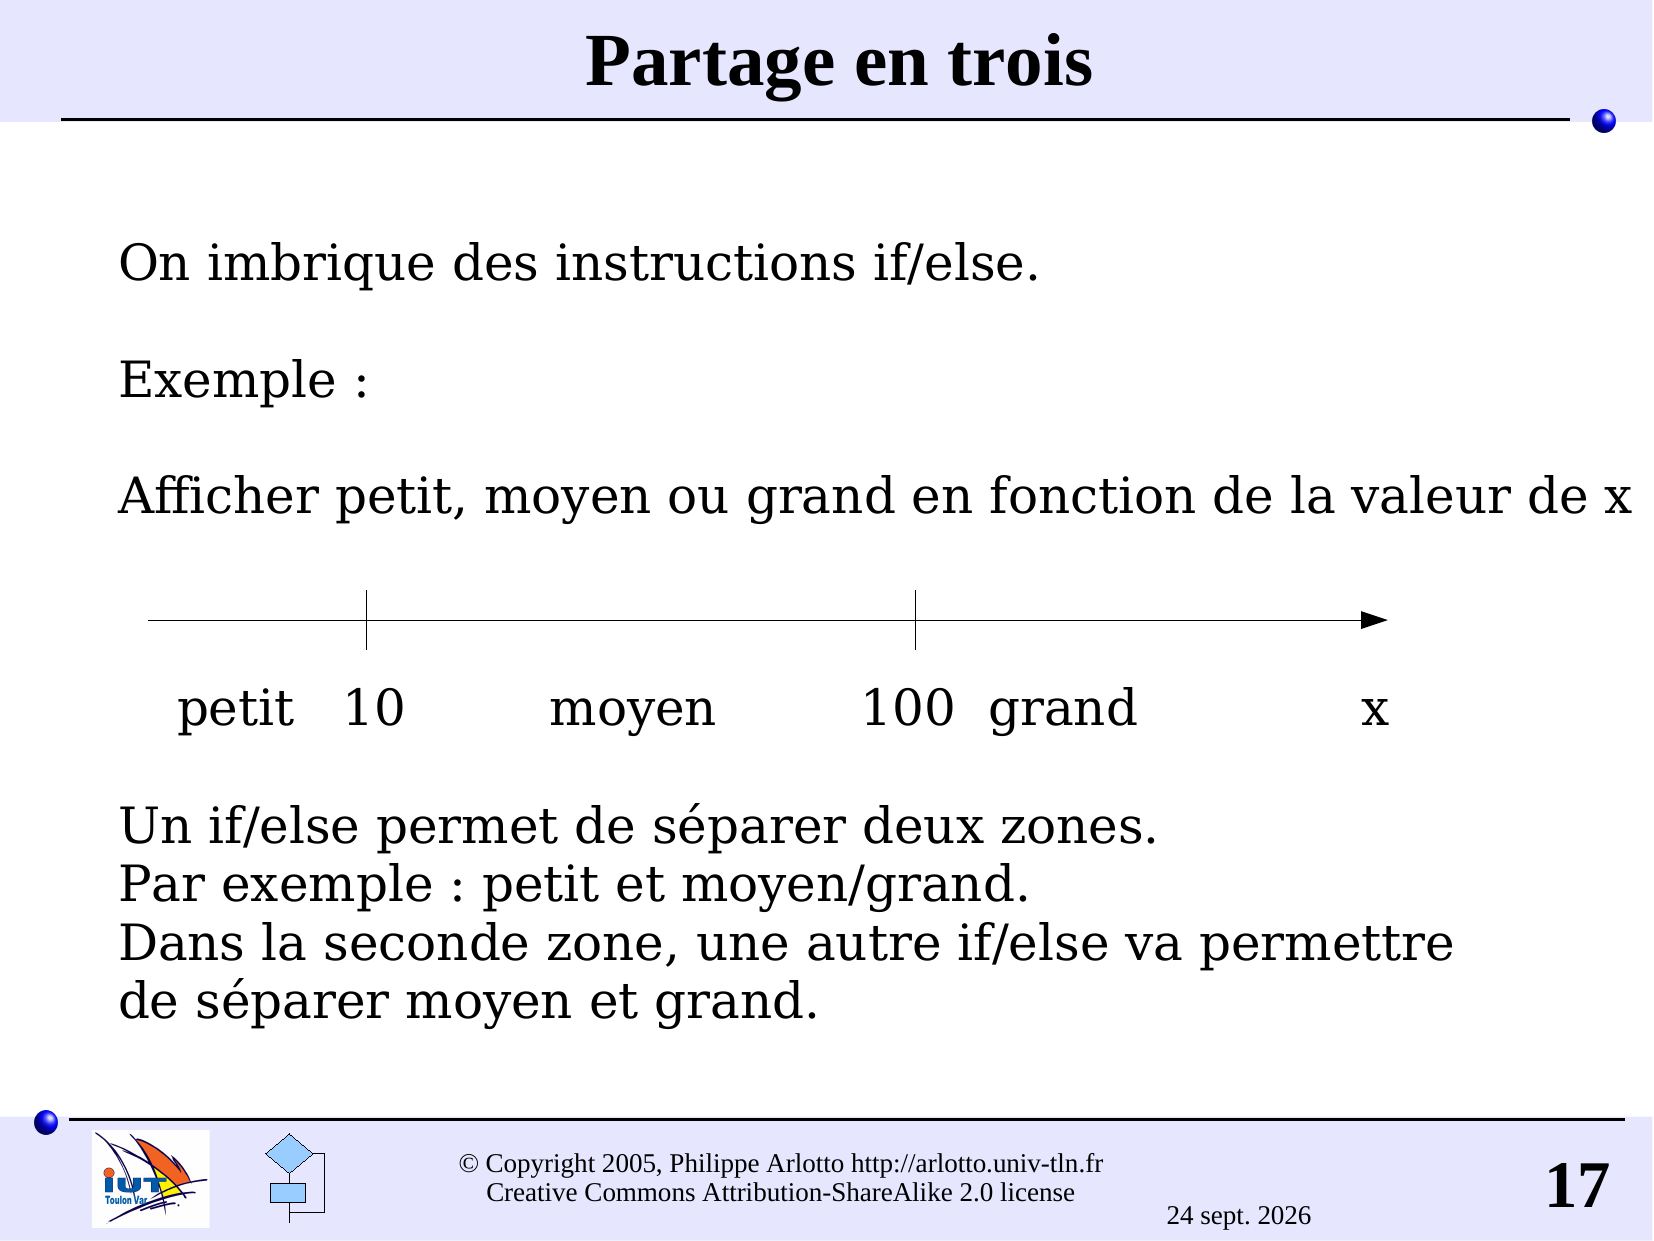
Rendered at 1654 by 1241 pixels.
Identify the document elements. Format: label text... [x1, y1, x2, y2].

title Partage en trois [95, 14, 1585, 107]
text_box petit 10 moyen 100 grand x [177, 679, 1392, 738]
text_box Un if/else permet de séparer deux zones. Par exemple : petit et moyen/grand. Dans la seconde zone, une autre if/else va permettre de séparer moyen et grand. [118, 797, 1457, 1031]
text_box On imbrique des instructions if/else. Exemple : Afficher petit, moyen ou grand en fonction de la valeur de x [118, 234, 1636, 759]
